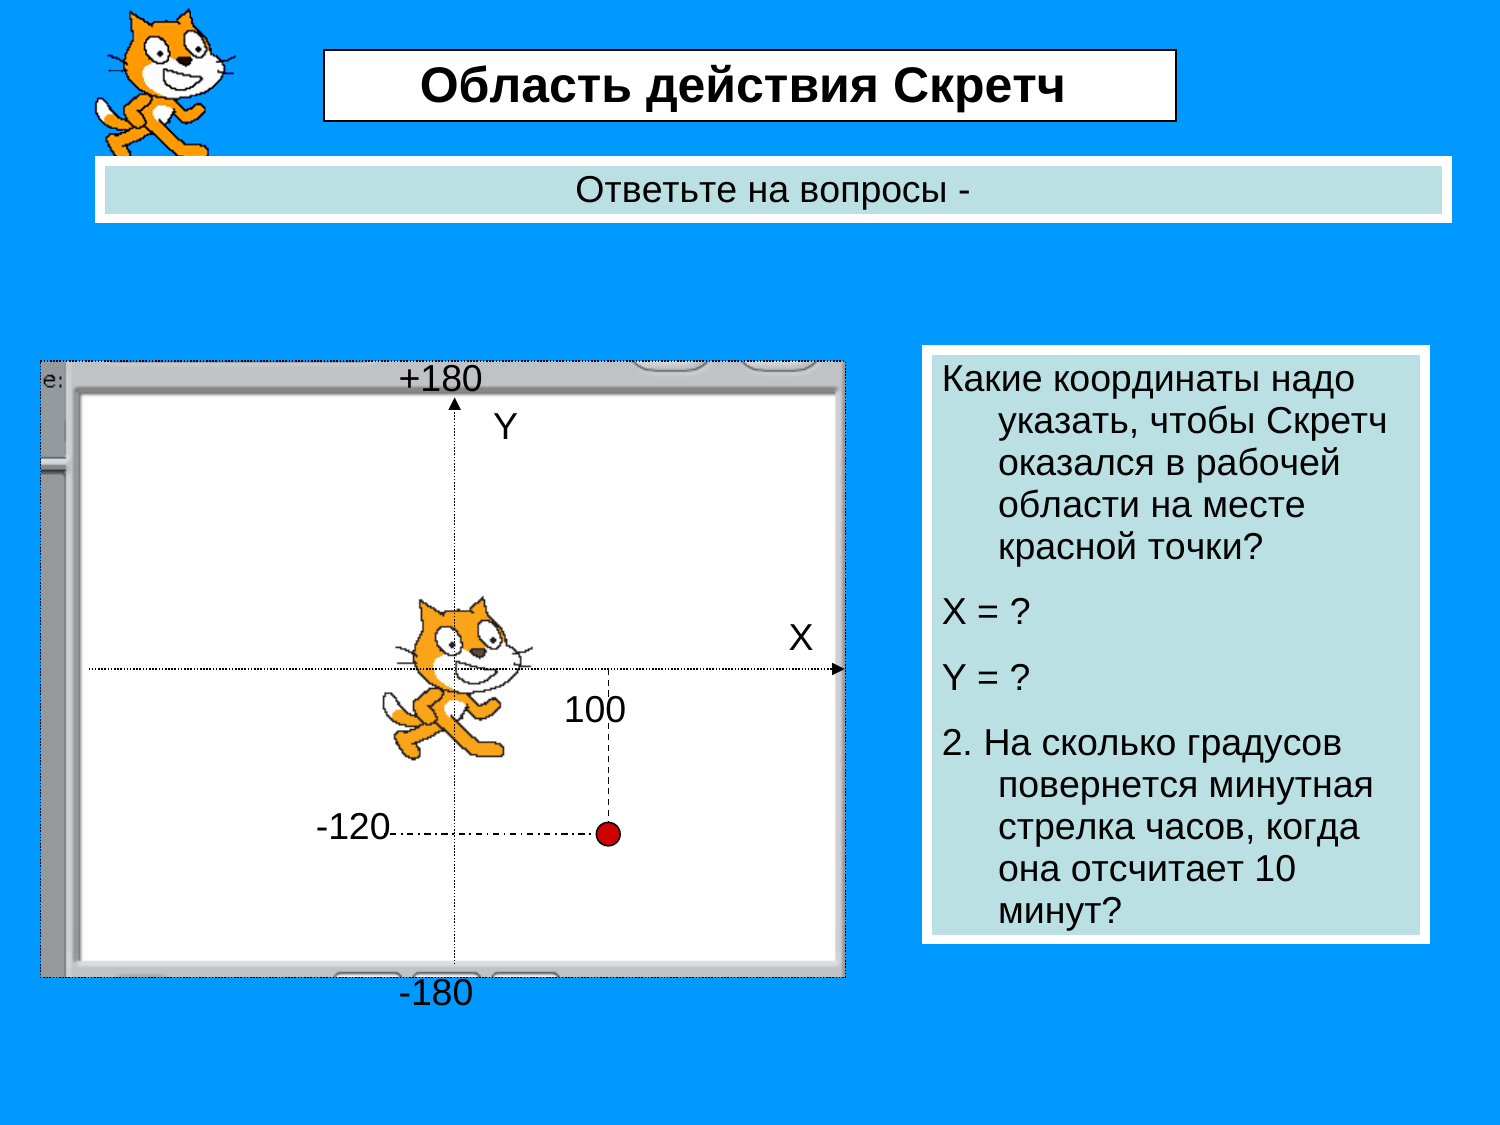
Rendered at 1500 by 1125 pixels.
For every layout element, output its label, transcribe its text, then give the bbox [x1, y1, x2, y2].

text_box Область действия Скретч [324, 49, 1176, 122]
text_box -180 [383, 963, 514, 1021]
text_box -120 [301, 797, 432, 856]
text_box 100 [549, 680, 680, 739]
text_box Y [478, 397, 541, 455]
text_box Х [773, 608, 836, 667]
text_box Какие координаты надо указать, чтобы Скретч оказался в рабочей области на месте красной точки? Х = ? Y = ? 2. На сколько градусов повернется минутная стрелка часов, когда она отсчитает 10 минут? [927, 349, 1426, 940]
picture [41, 361, 845, 977]
text_box [596, 822, 621, 846]
text_box +180 [383, 350, 532, 408]
picture [75, 0, 284, 177]
text_box Ответьте на вопросы - [99, 160, 1447, 219]
